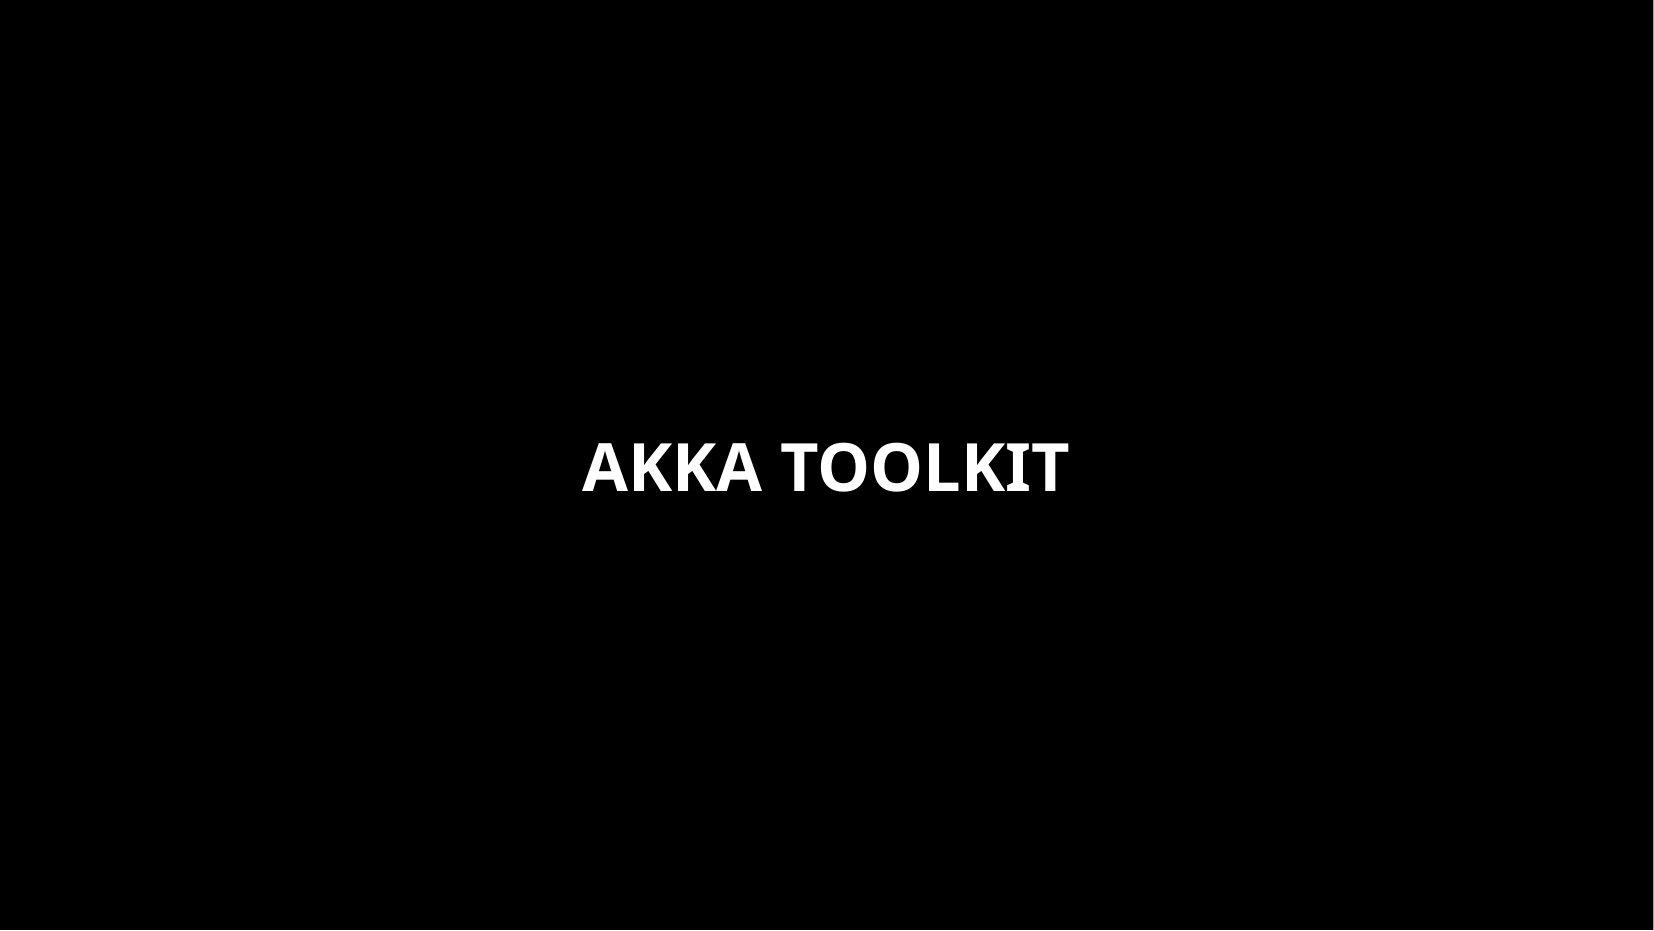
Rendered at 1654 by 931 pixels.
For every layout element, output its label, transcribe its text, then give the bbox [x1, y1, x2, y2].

title AKKA TOOLKIT [82, 387, 1571, 543]
